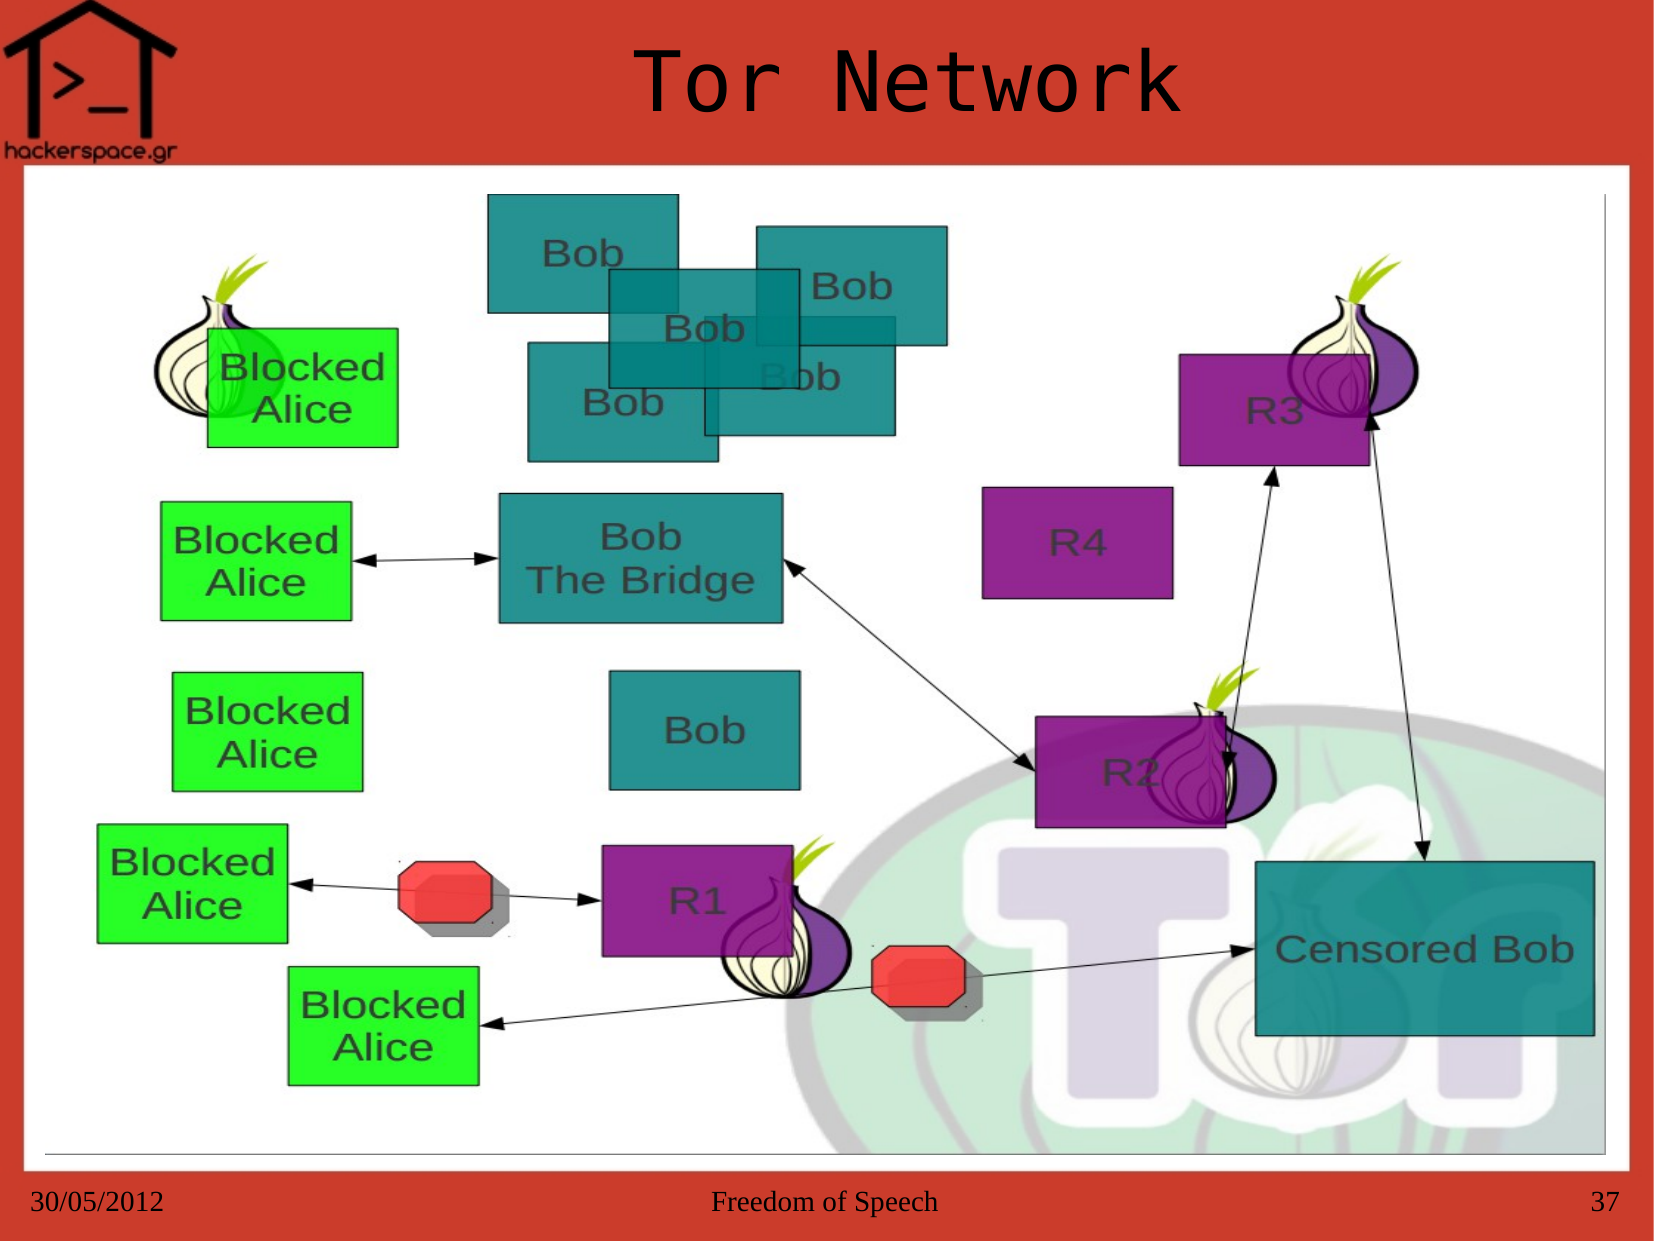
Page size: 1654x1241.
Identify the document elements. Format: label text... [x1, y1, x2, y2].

title Tor Network [195, 15, 1621, 151]
picture [0, 0, 1654, 1241]
